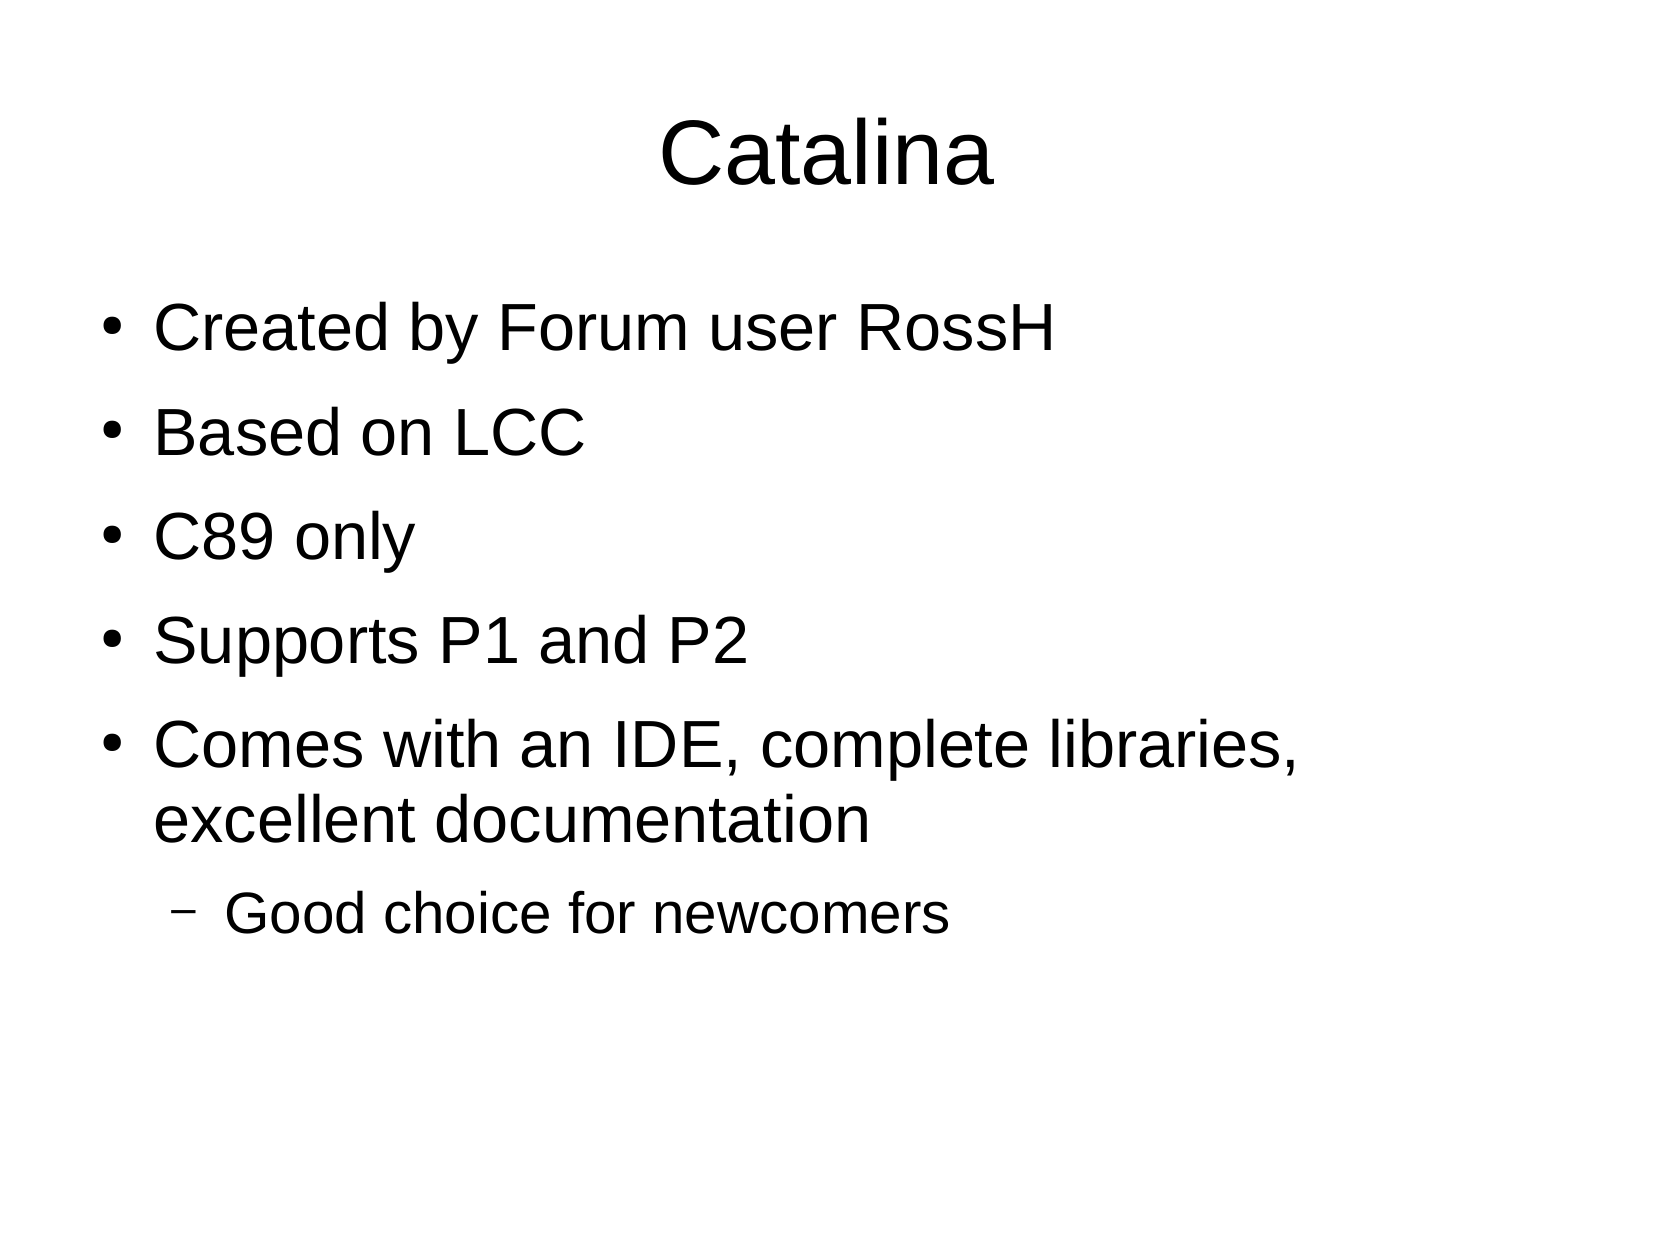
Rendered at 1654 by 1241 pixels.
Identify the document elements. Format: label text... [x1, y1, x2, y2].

title Catalina [82, 49, 1571, 257]
list Created by Forum user RossH Based on LCC C89 only Supports P1 and P2 Comes with an IDE, complete libraries, excellent documentation Good choice for newcomers [82, 290, 1571, 1010]
